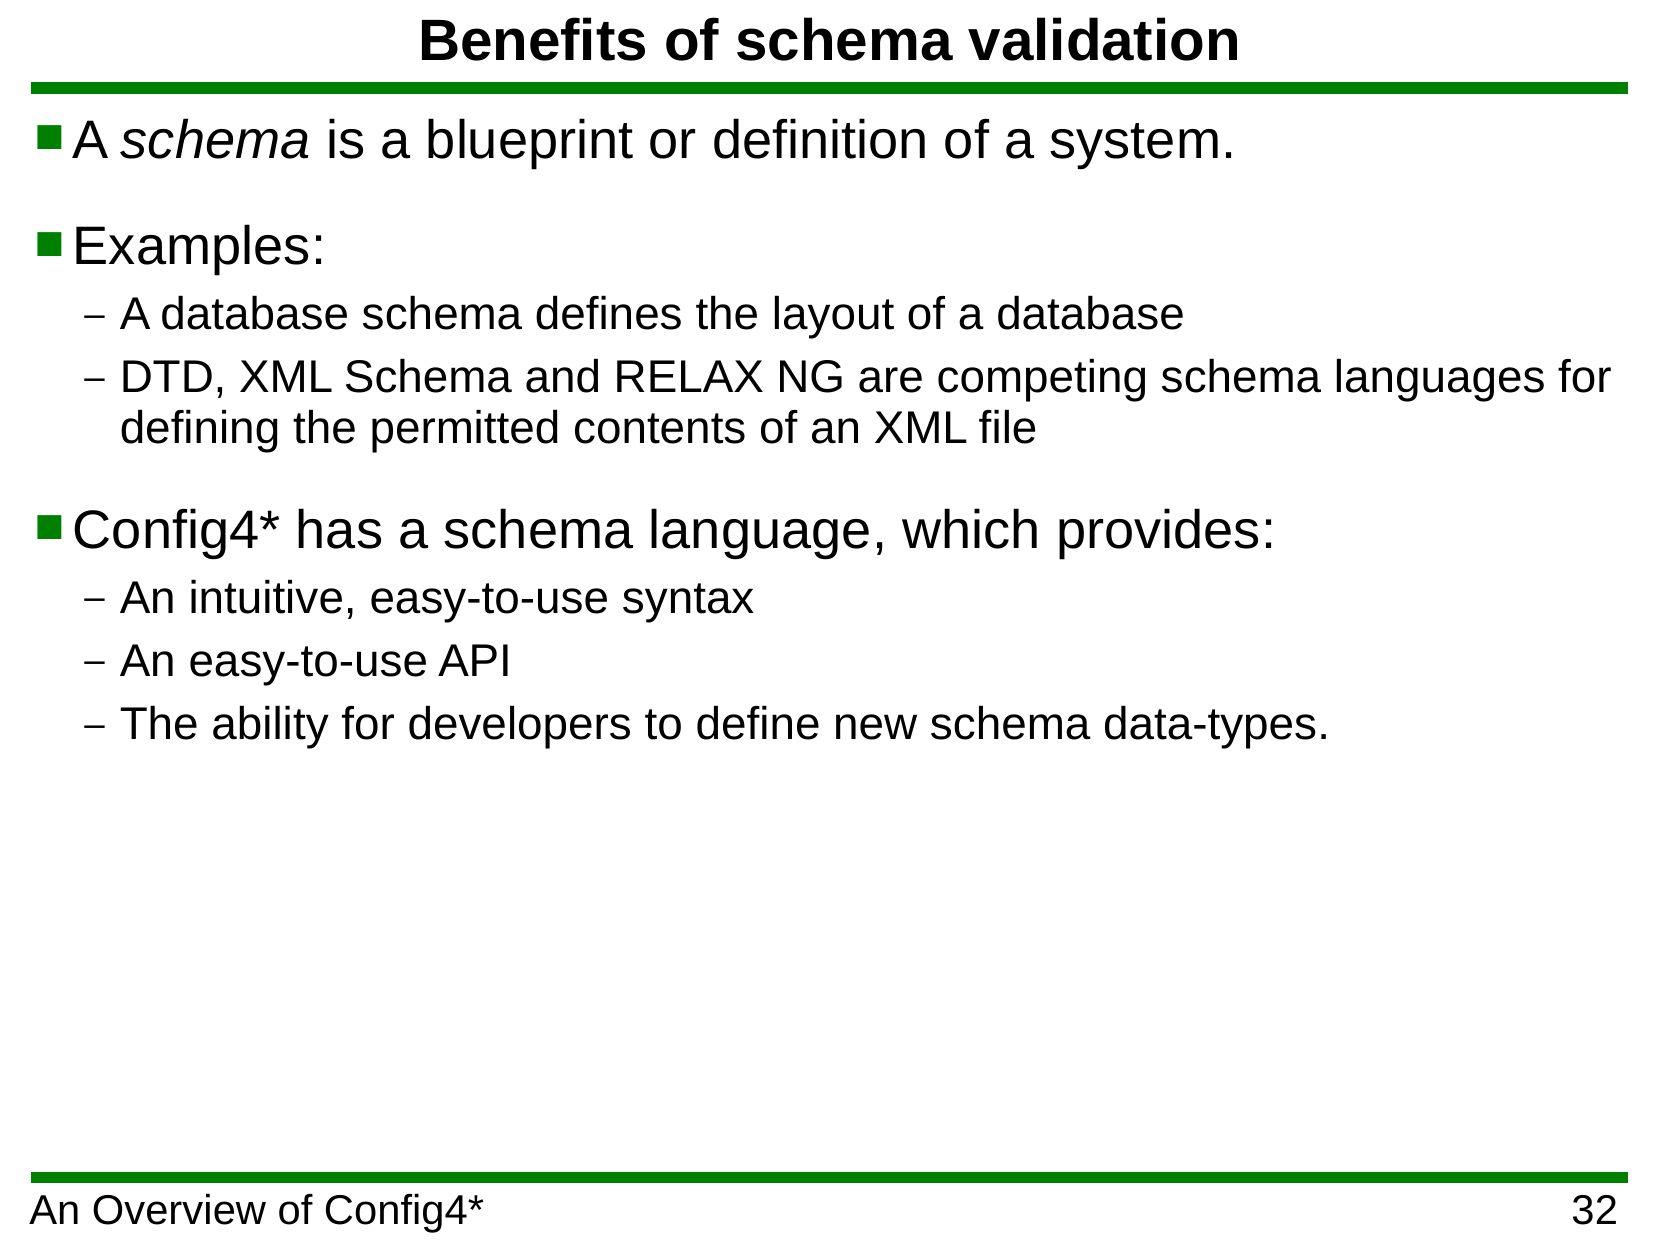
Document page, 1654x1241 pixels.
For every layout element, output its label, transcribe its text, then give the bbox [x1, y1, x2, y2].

list A schema is a blueprint or definition of a system. Examples: A database schema defines the layout of a database DTD, XML Schema and RELAX NG are competing schema languages for defining the permitted contents of an XML file Config4* has a schema language, which provides: An intuitive, easy-to-use syntax An easy-to-use API The ability for developers to define new schema data-types. [31, 109, 1629, 1146]
title Benefits of schema validation [31, 7, 1629, 73]
